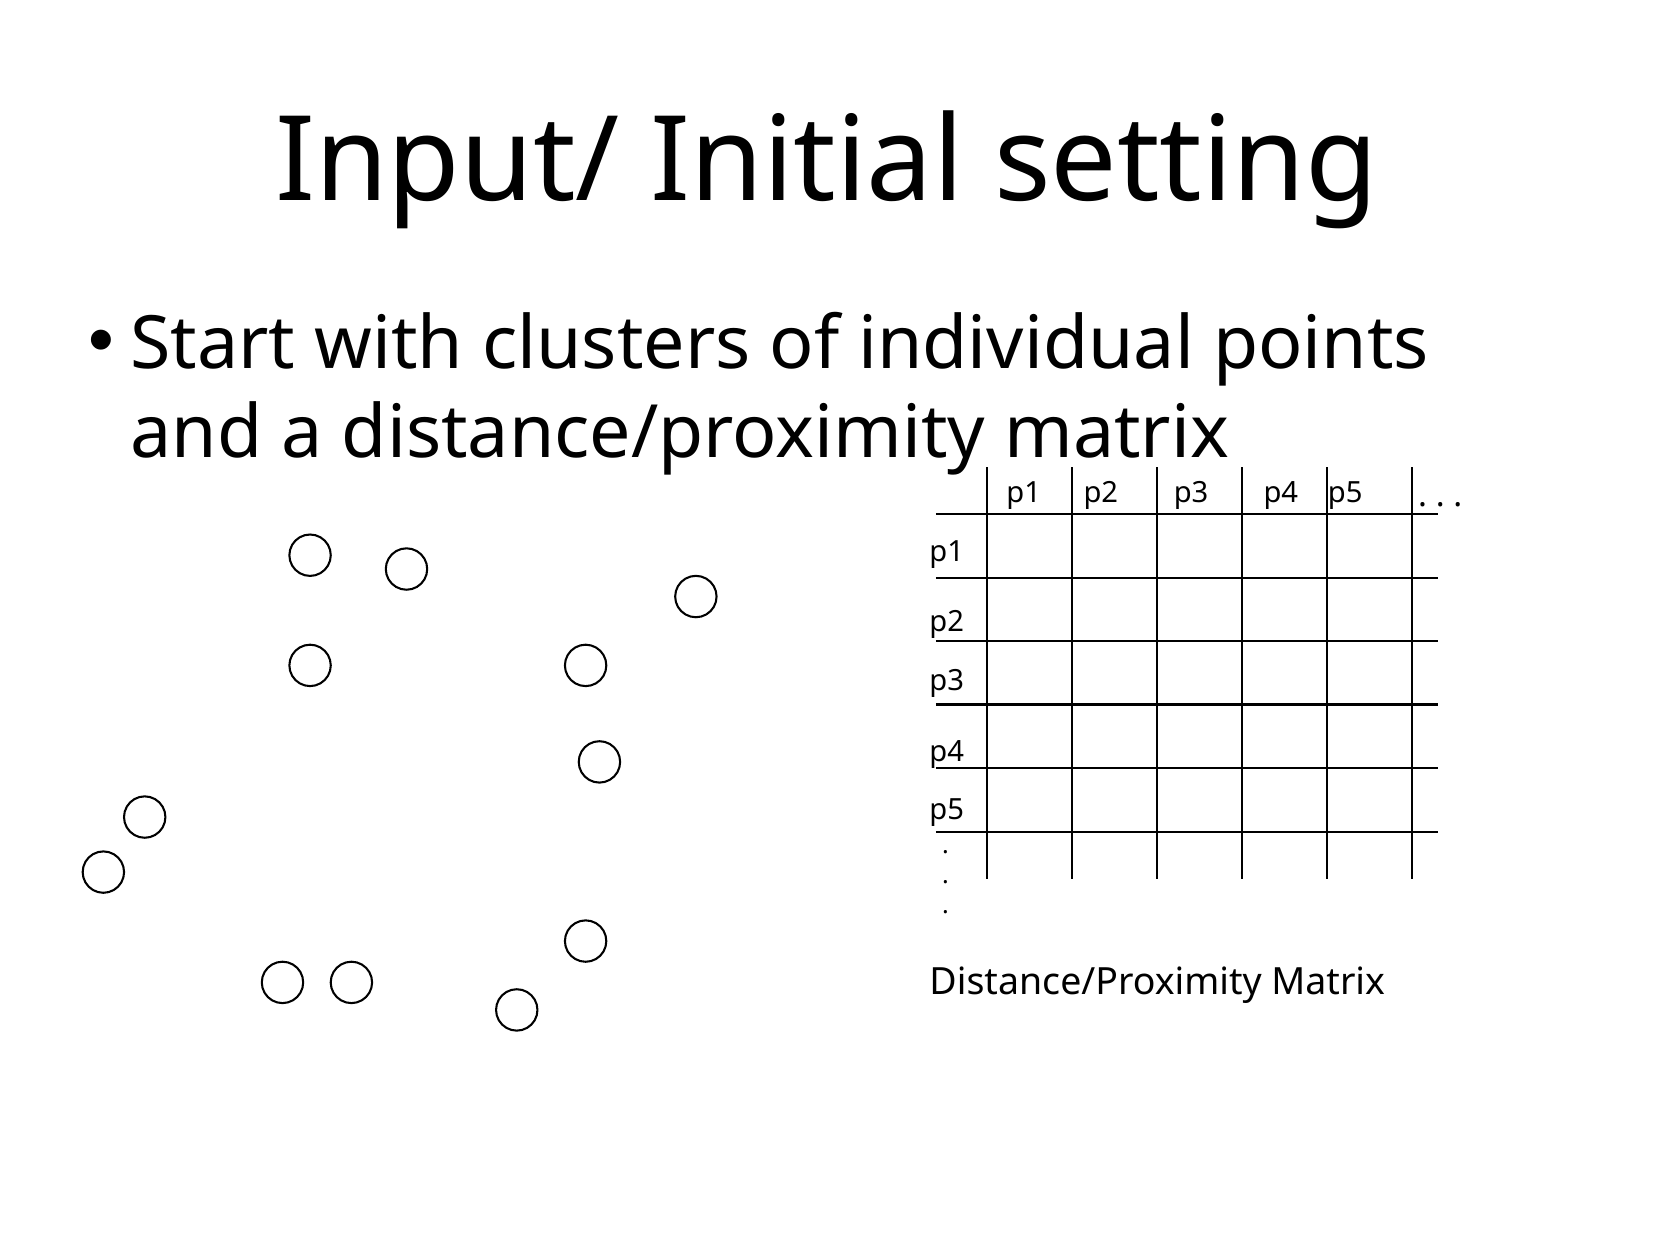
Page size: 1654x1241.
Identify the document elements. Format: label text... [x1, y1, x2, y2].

text_box [385, 548, 428, 590]
text_box p1 [1000, 467, 1077, 518]
text_box [261, 961, 304, 1004]
text_box [564, 920, 607, 962]
text_box [82, 851, 125, 893]
text_box p2 [923, 596, 1016, 647]
list Start with clusters of individual points and a distance/proximity matrix [82, 289, 1571, 1241]
text_box [330, 961, 373, 1004]
text_box p5 [923, 784, 1016, 835]
text_box p3 [923, 655, 1016, 706]
text_box p4 [1257, 467, 1321, 518]
text_box [289, 534, 331, 576]
text_box [675, 575, 717, 618]
text_box . . . [935, 822, 990, 933]
text_box [564, 644, 607, 687]
text_box p5 [1321, 467, 1411, 518]
text_box p1 [923, 525, 1016, 577]
text_box [578, 741, 621, 783]
text_box p4 [923, 725, 1016, 777]
text_box . . . [1411, 467, 1504, 520]
text_box p2 [1077, 467, 1167, 518]
text_box Distance/Proximity Matrix [923, 950, 1491, 1011]
text_box [496, 989, 538, 1031]
title Input/ Initial setting [82, 16, 1571, 289]
text_box [124, 796, 166, 838]
text_box p3 [1167, 467, 1257, 518]
text_box [289, 644, 331, 687]
